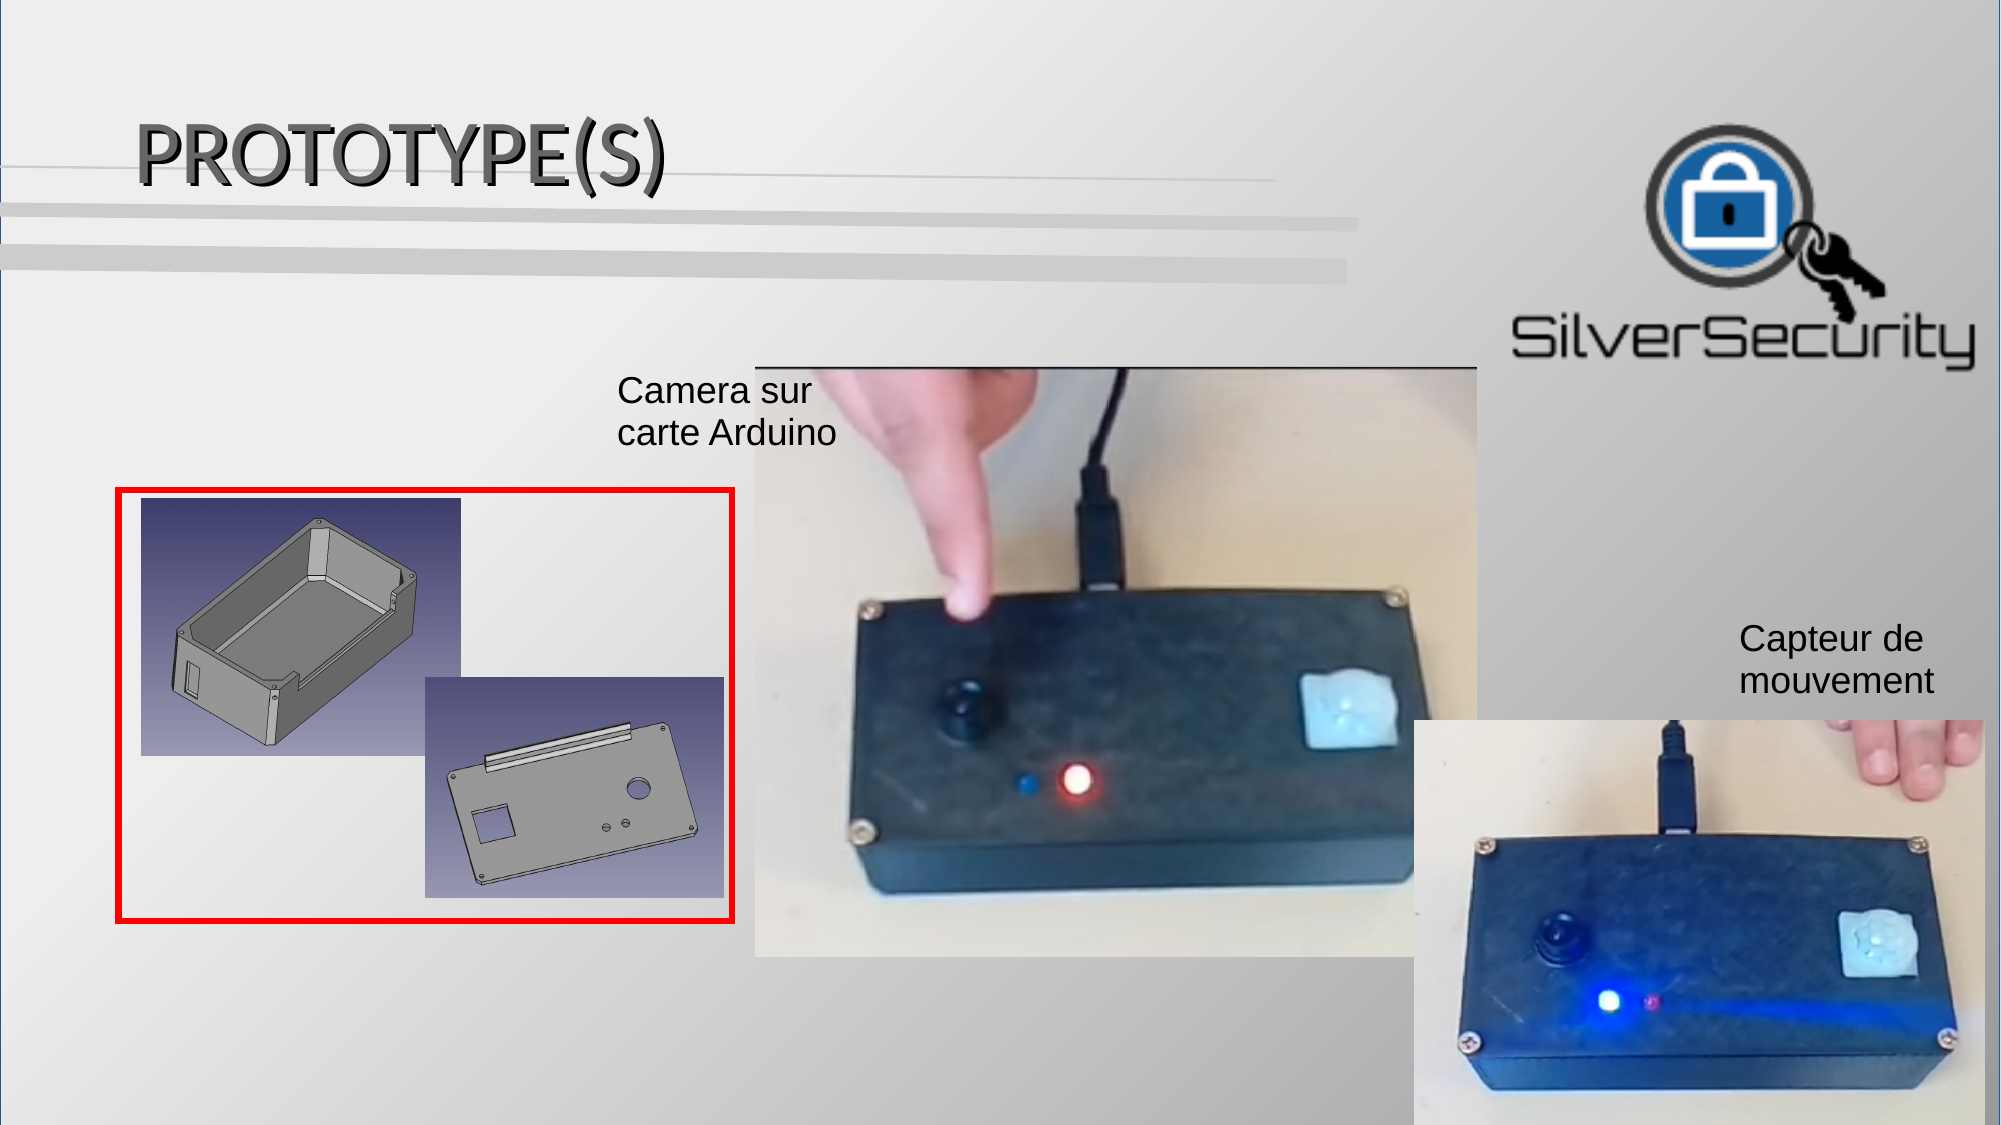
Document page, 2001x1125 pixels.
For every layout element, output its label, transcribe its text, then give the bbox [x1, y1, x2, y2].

picture [1488, 0, 2001, 497]
text_box Camera sur carte Arduino [602, 361, 898, 461]
picture [755, 366, 1985, 1125]
picture [141, 498, 724, 898]
text_box PROTOTYPE(S) [118, 83, 1726, 211]
text_box Capteur de mouvement [1724, 609, 2000, 709]
